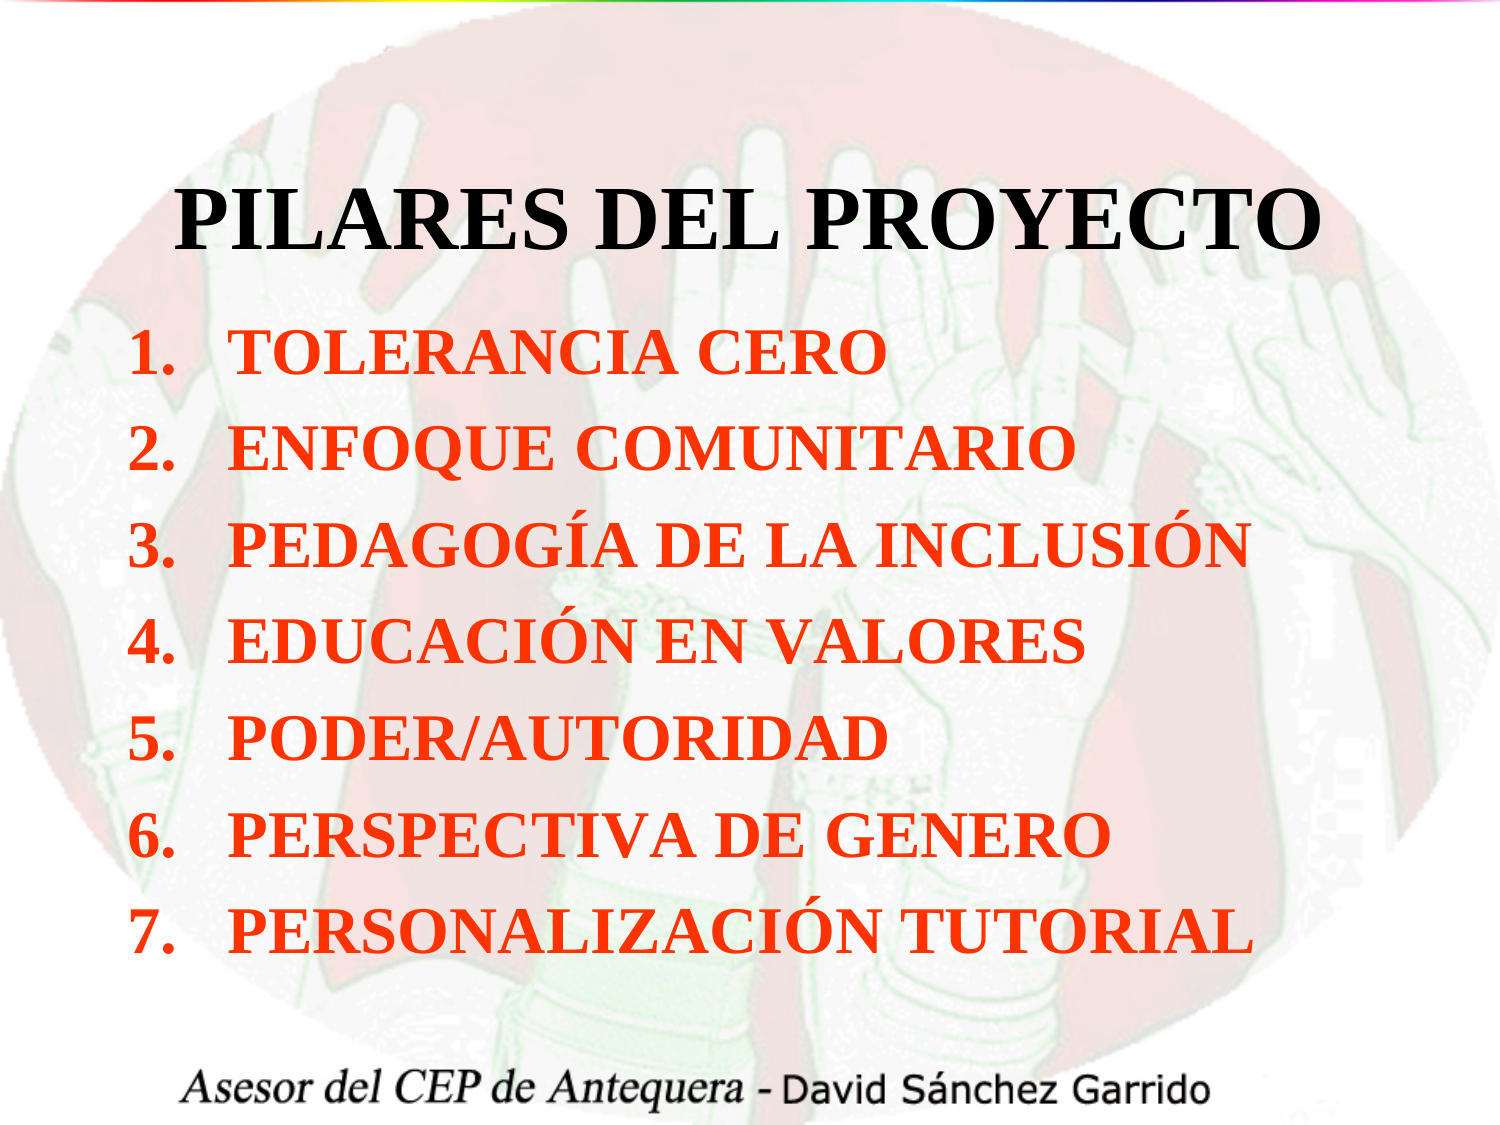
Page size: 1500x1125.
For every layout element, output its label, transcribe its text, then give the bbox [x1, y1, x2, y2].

title PILARES DEL PROYECTO [112, 137, 1388, 288]
list TOLERANCIA CERO ENFOQUE COMUNITARIO PEDAGOGÍA DE LA INCLUSIÓN EDUCACIÓN EN VALORES PODER/AUTORIDAD PERSPECTIVA DE GENERO PERSONALIZACIÓN TUTORIAL [112, 299, 1388, 976]
picture [0, 0, 1500, 1125]
